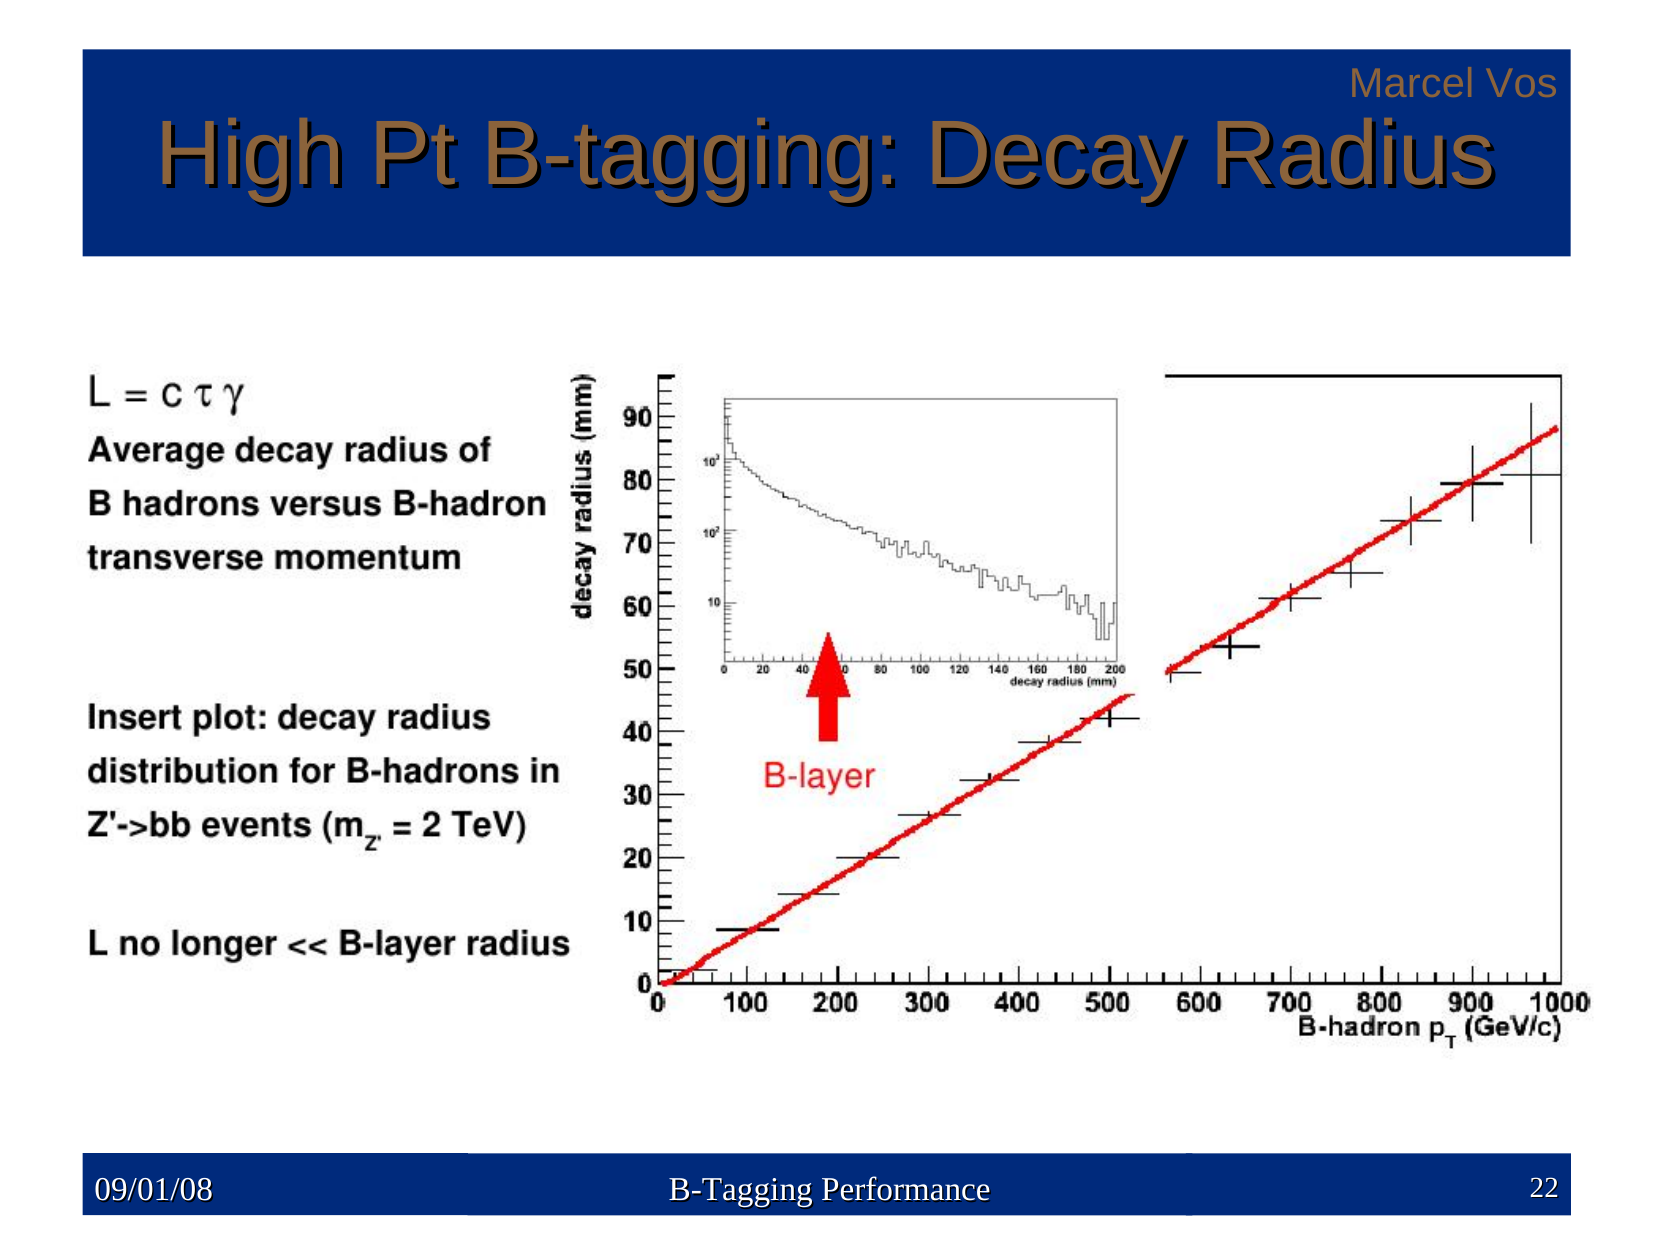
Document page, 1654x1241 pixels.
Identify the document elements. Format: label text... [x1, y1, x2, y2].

picture [76, 351, 1597, 1066]
list Marcel Vos [951, 60, 1558, 123]
title High Pt B-tagging: Decay Radius [82, 56, 1571, 250]
